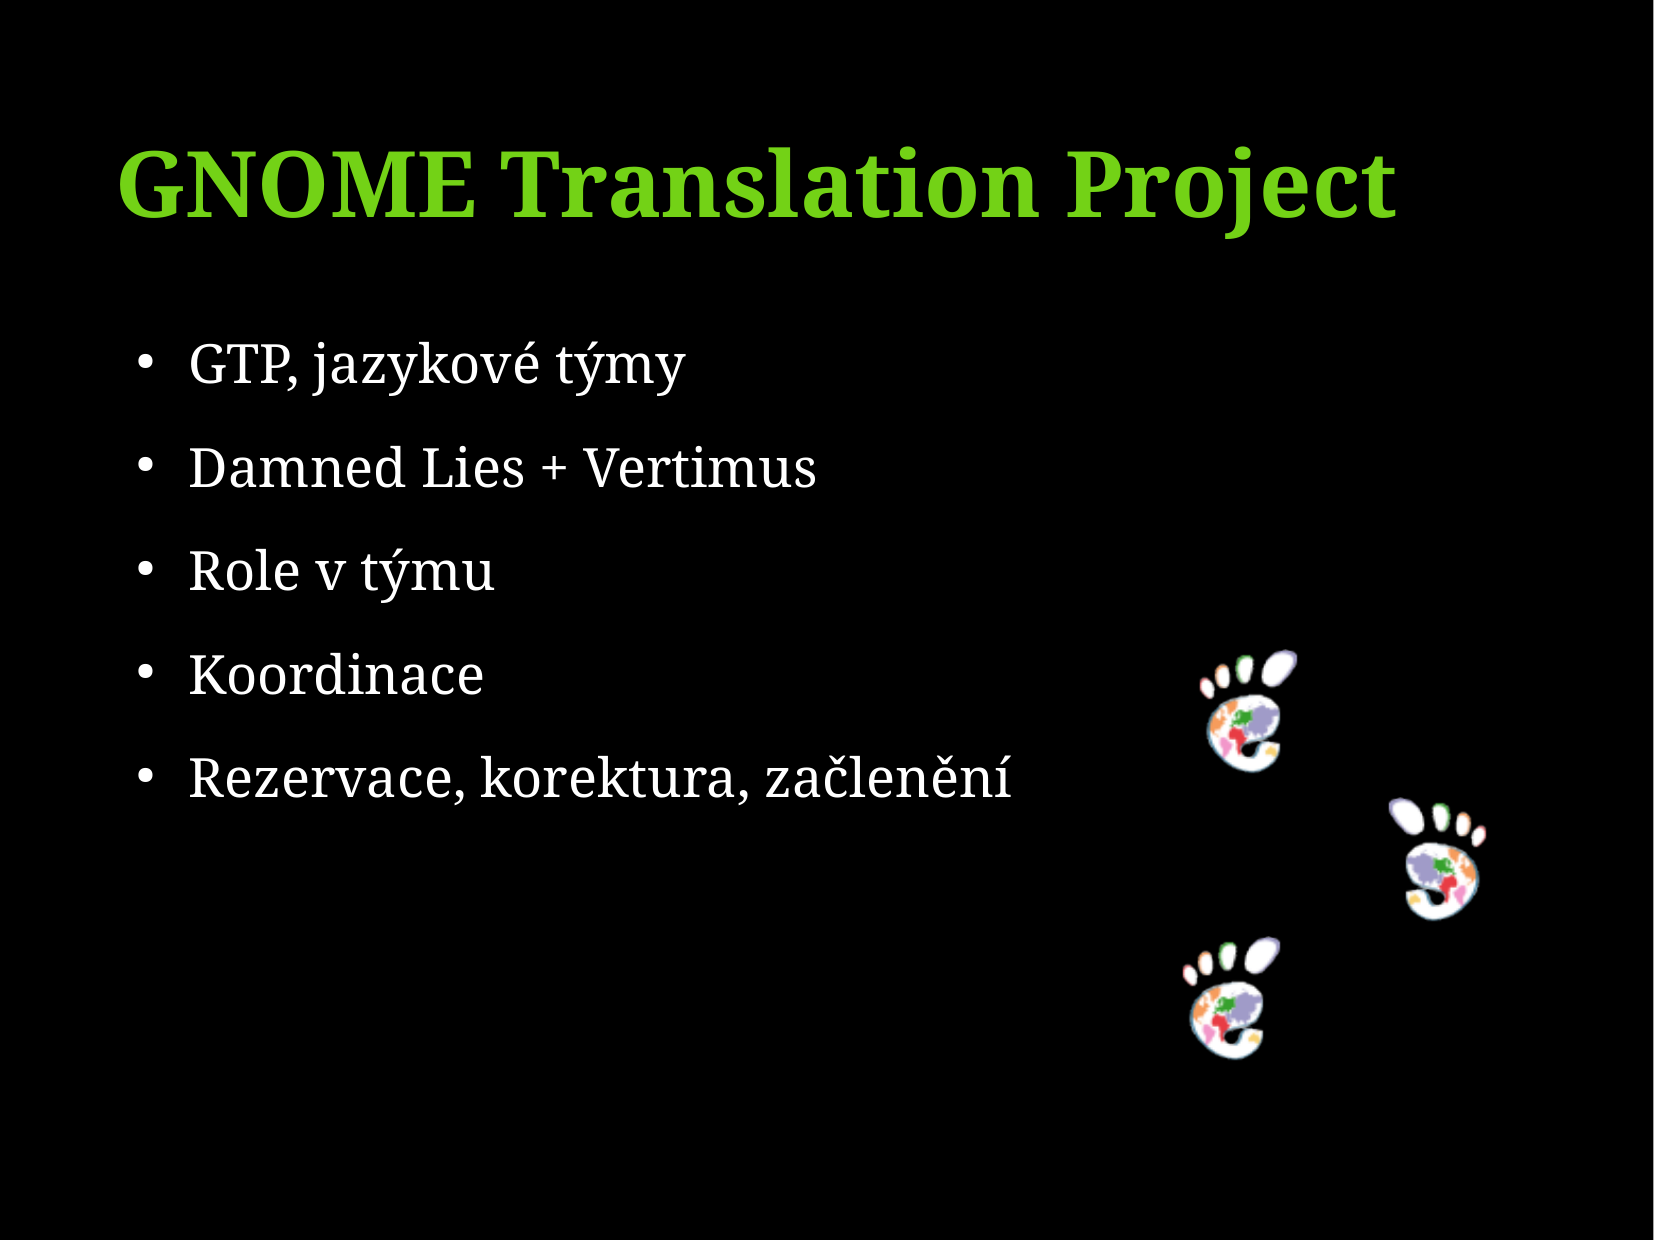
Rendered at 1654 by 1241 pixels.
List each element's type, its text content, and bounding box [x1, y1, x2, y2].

picture [1387, 797, 1489, 924]
list GTP, jazykové týmy Damned Lies + Vertimus Role v týmu Koordinace Rezervace, korektura, začlenění [118, 325, 1536, 1145]
picture [1198, 649, 1300, 777]
title GNOME Translation Project [115, 78, 1539, 287]
picture [1181, 936, 1283, 1063]
